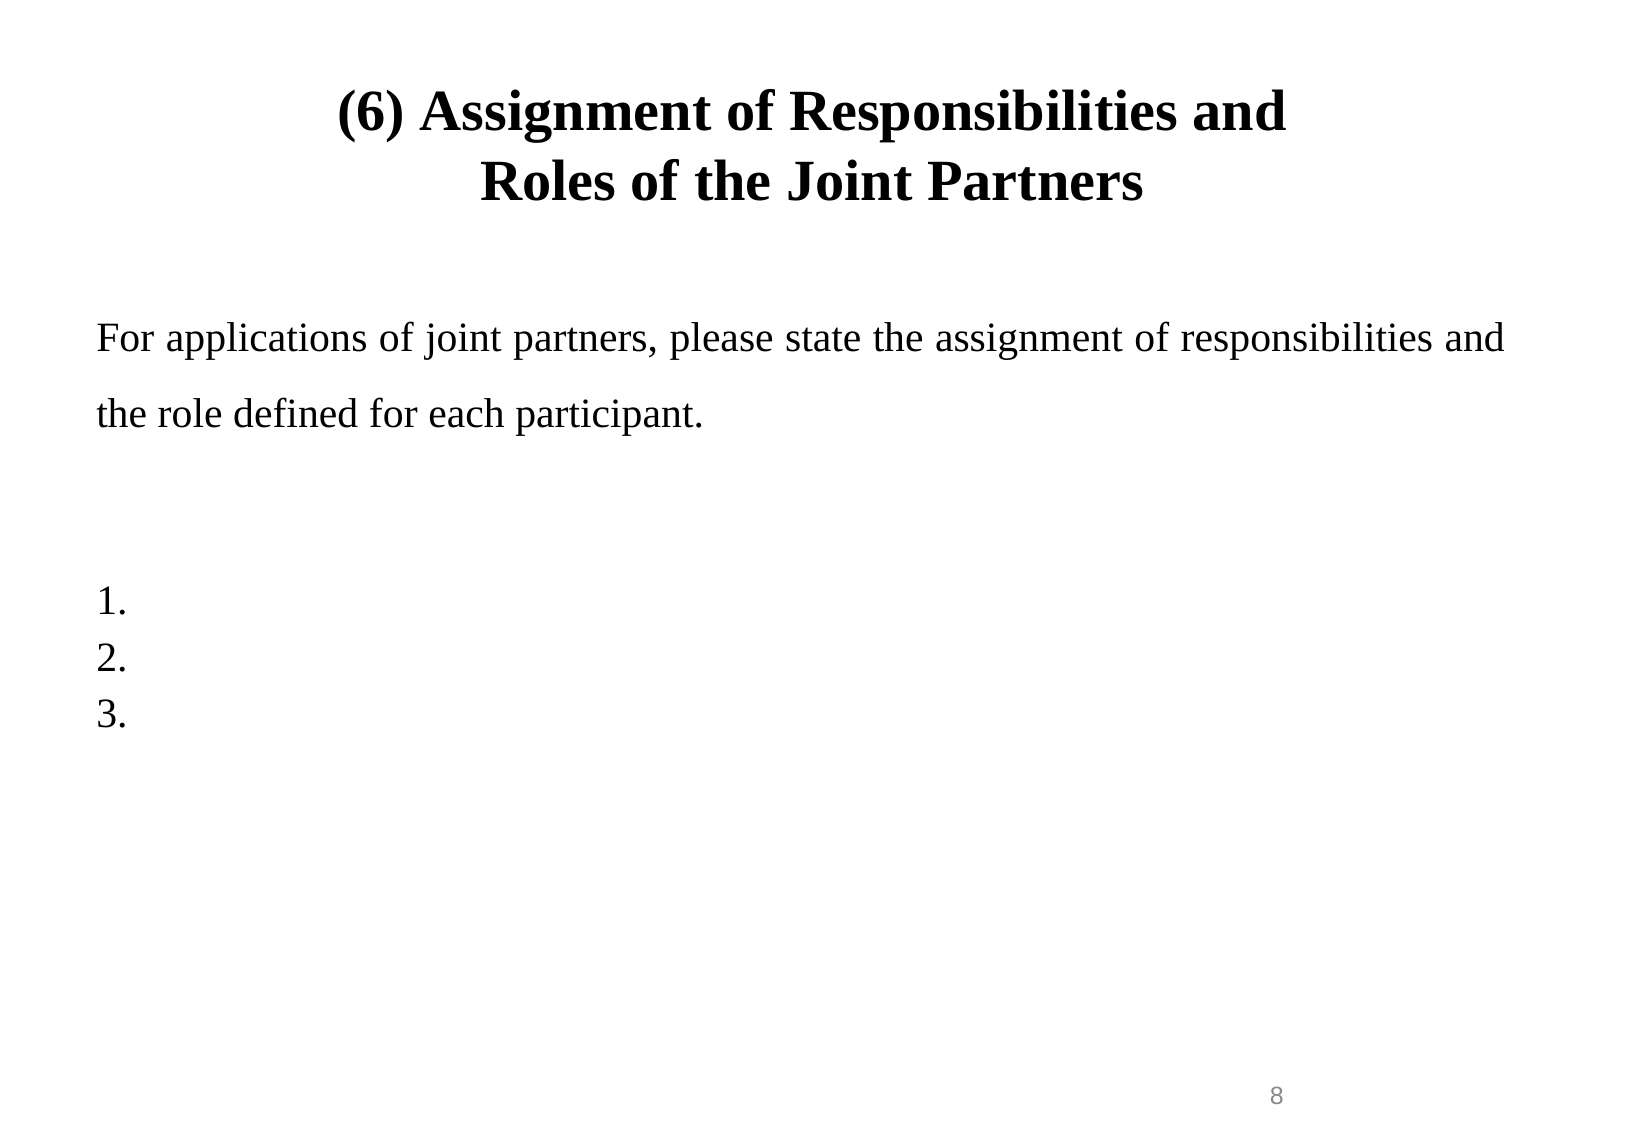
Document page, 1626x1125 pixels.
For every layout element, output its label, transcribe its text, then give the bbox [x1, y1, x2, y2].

title (6) Assignment of Responsibilities and Roles of the Joint Partners [81, 45, 1544, 240]
list For applications of joint partners, please state the assignment of responsibilities and the role defined for each participant. [81, 277, 1544, 1043]
text_box 7 [1254, 1064, 1621, 1125]
